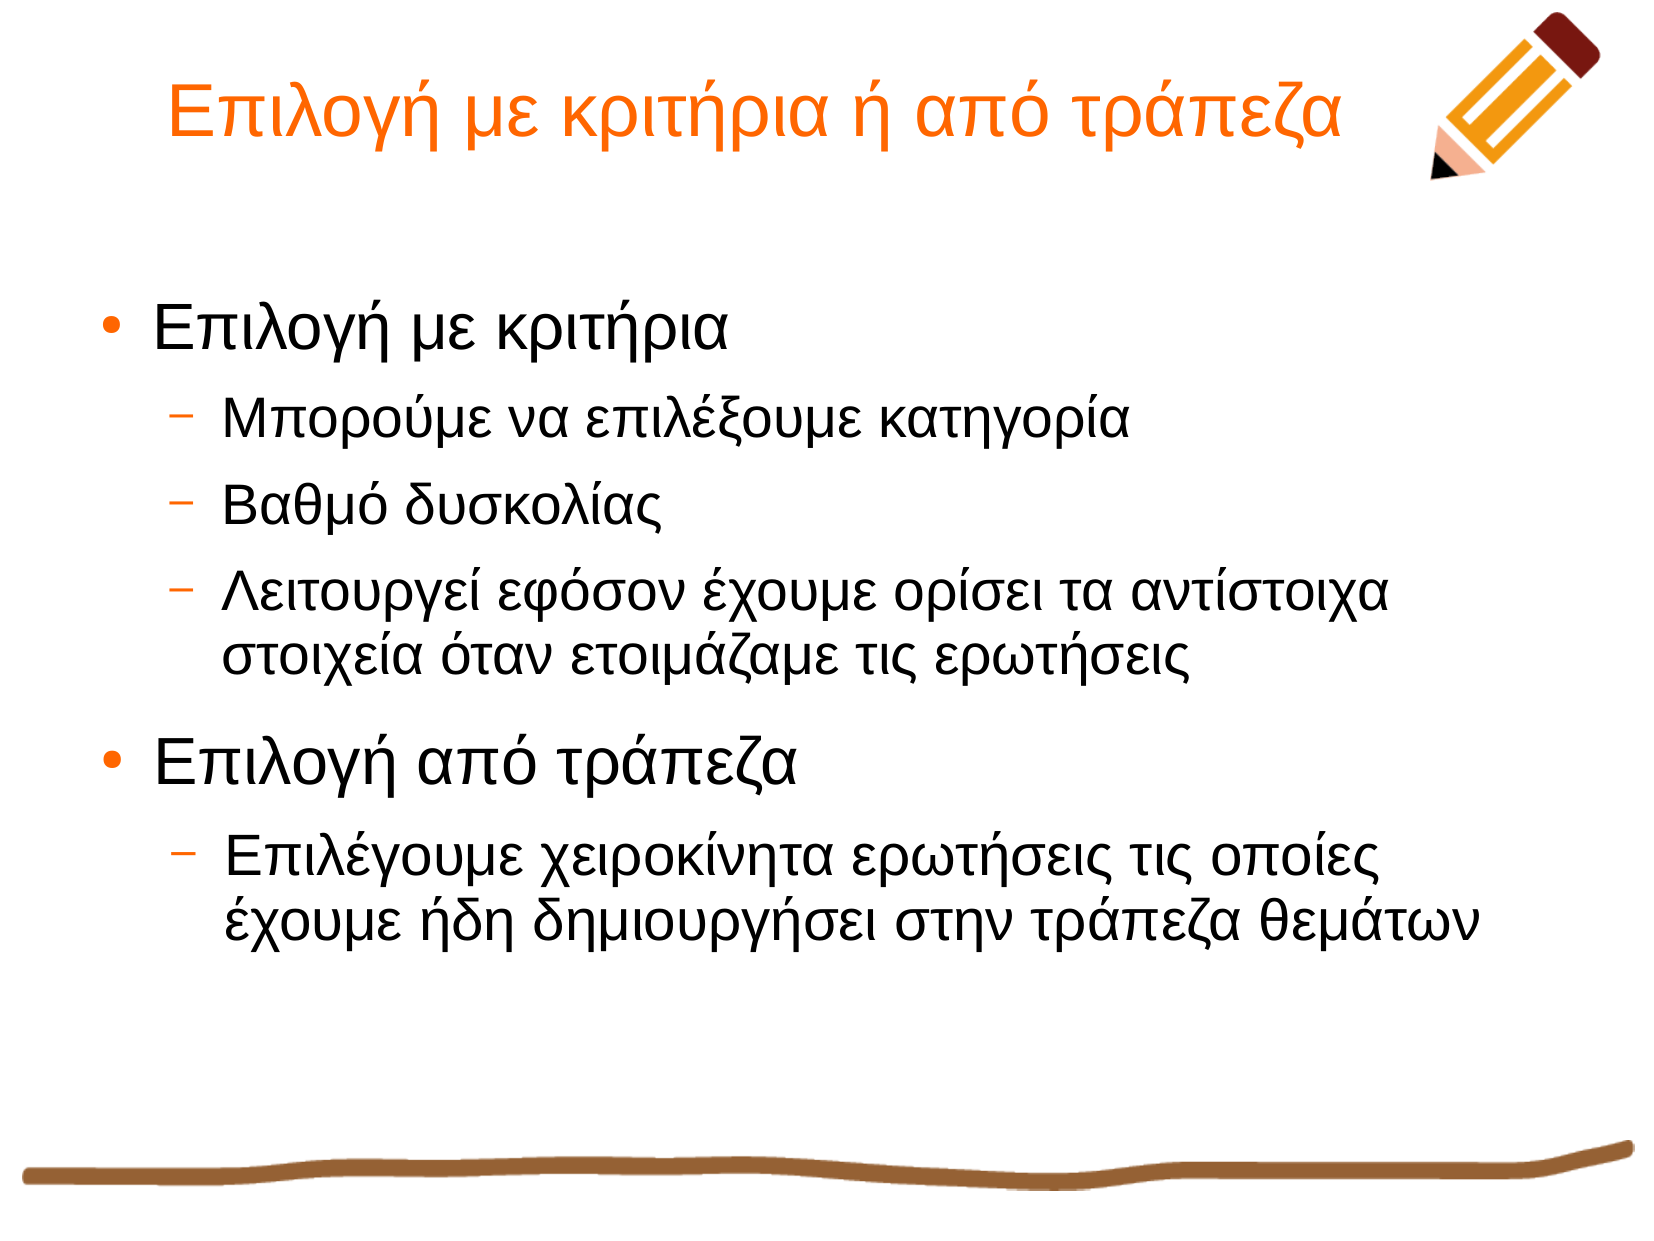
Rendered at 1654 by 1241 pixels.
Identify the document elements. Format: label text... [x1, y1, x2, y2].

picture [1430, 12, 1601, 181]
list Επιλογή από τράπεζα Επιλέγουμε χειροκίνητα ερωτήσεις τις οποίες έχουμε ήδη δημιουργήσει στην τράπεζα θεμάτων [82, 724, 1571, 1121]
title Επιλογή με κριτήρια ή από τράπεζα [82, 49, 1430, 172]
list Επιλογή με κριτήρια Μπορούμε να επιλέξουμε κατηγορία Βαθμό δυσκολίας Λειτουργεί εφόσον έχουμε ορίσει τα αντίστοιχα στοιχεία όταν ετοιμάζαμε τις ερωτήσεις [82, 290, 1571, 687]
picture [22, 1140, 1635, 1191]
